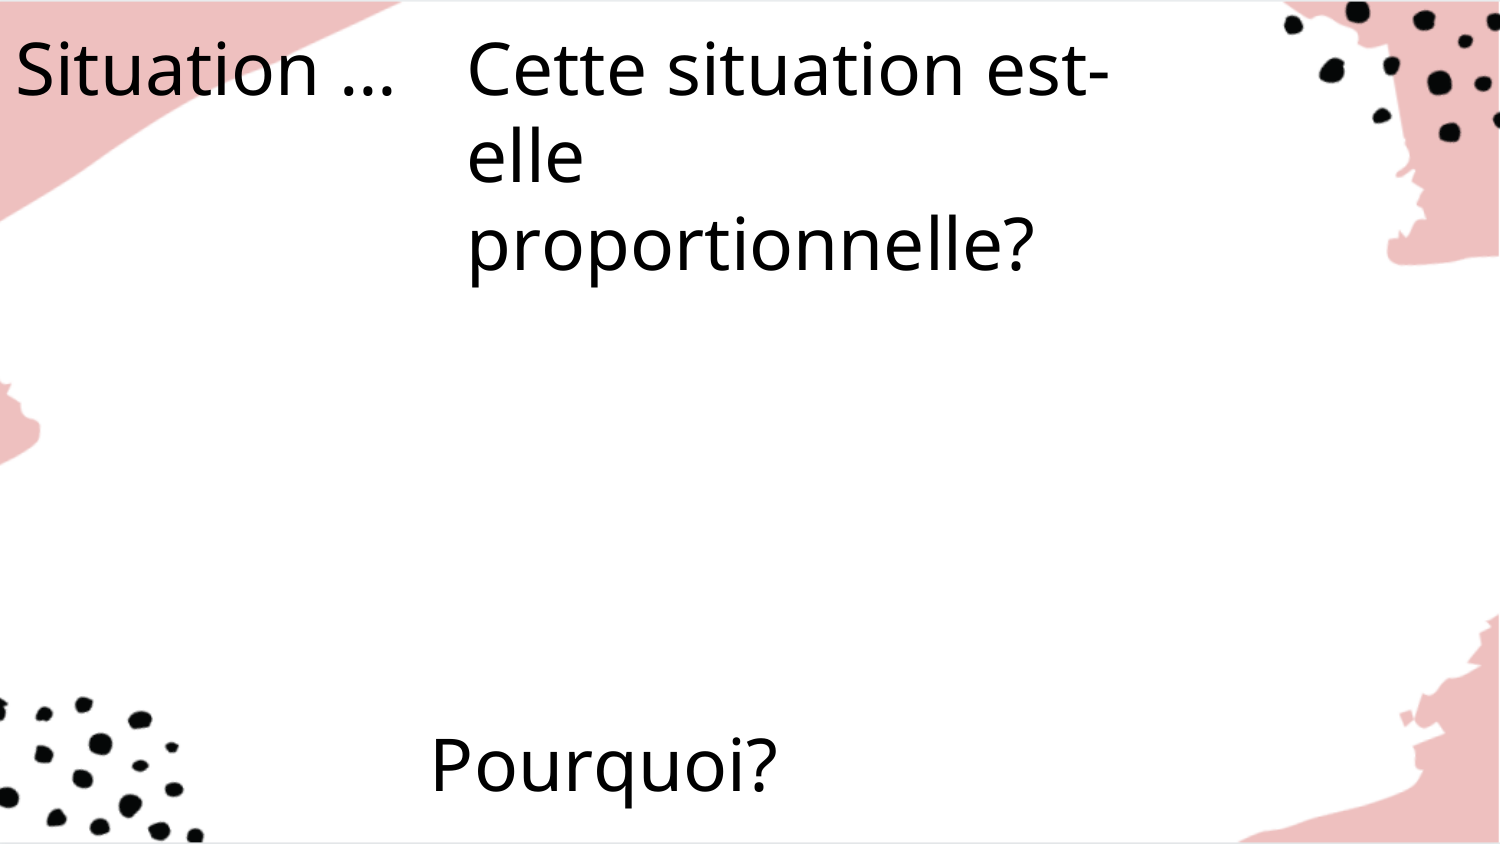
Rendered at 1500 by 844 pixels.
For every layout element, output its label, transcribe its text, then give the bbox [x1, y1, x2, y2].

text_box Cette situation est-elle proportionnelle? [697, 7, 1148, 127]
text_box Pourquoi? [414, 703, 1112, 823]
text_box Situation … [0, 7, 697, 127]
picture [0, 0, 1500, 844]
